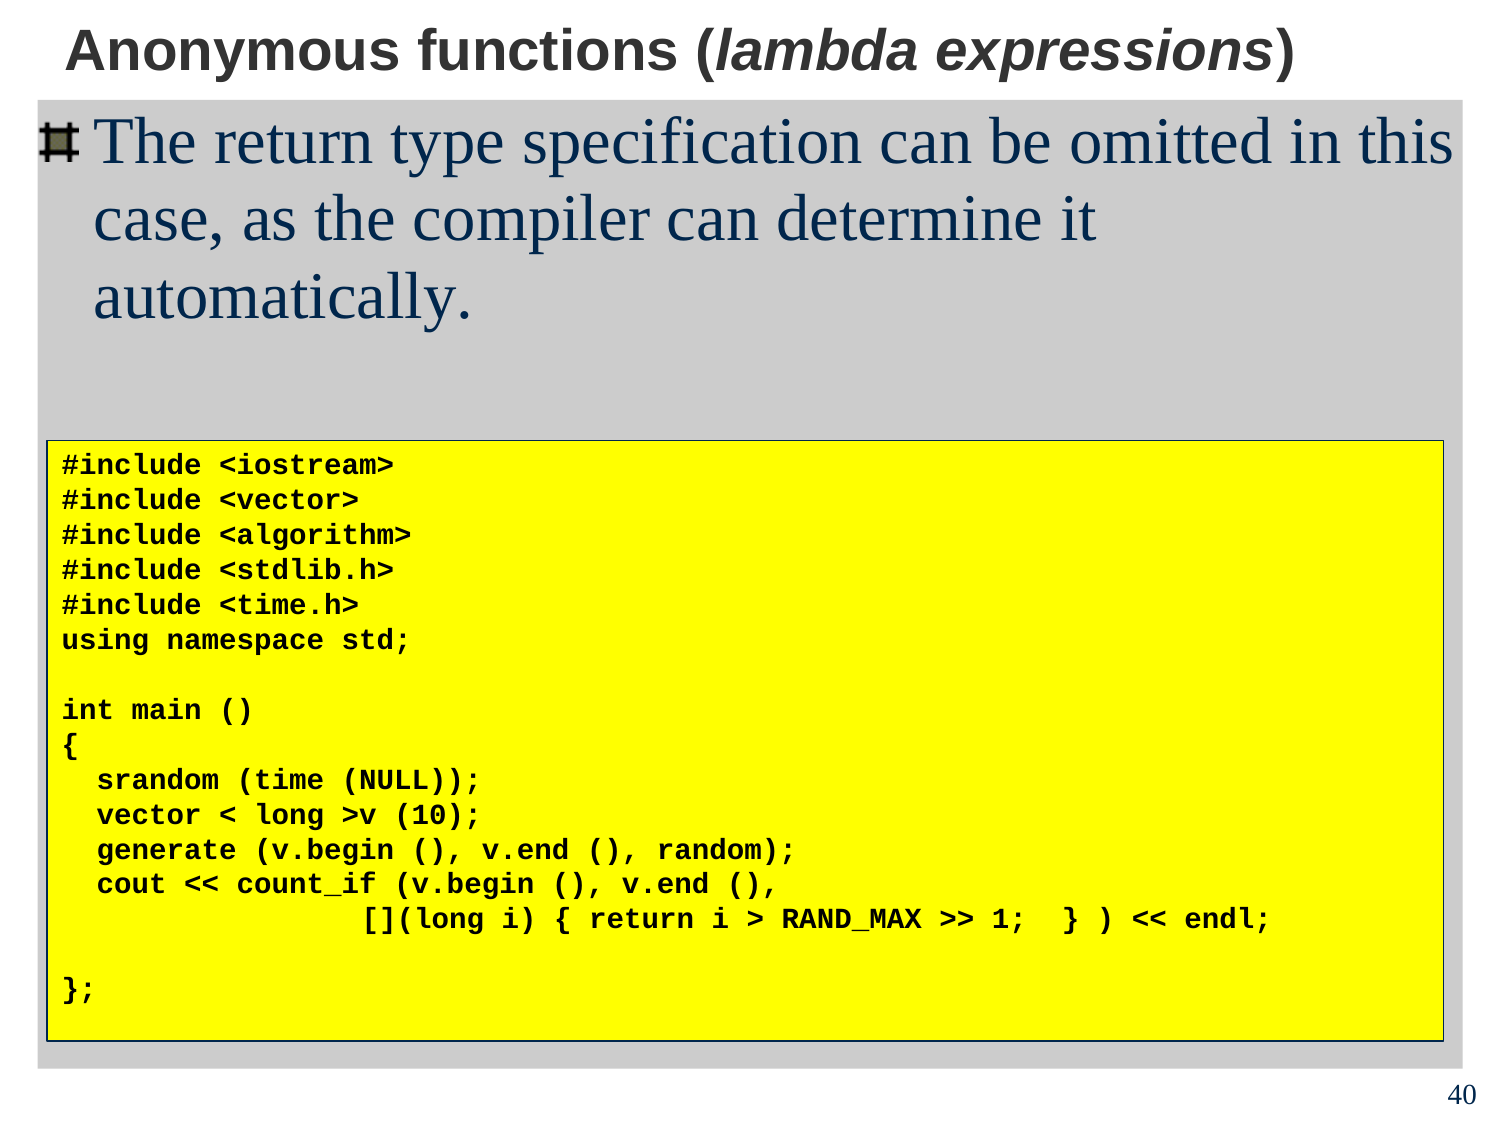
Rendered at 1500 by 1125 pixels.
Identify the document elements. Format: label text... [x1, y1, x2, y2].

list The return type specification can be omitted in this case, as the compiler can determine it automatically. [37, 99, 1463, 1069]
text_box #include <iostream> #include <vector> #include <algorithm> #include <stdlib.h> #include <time.h> using namespace std; int main () { srandom (time (NULL)); vector < long >v (10); generate (v.begin (), v.end (), random); cout << count_if (v.begin (), v.end (), [](long i) { return i > RAND_MAX >> 1; } ) << endl; }; [46, 440, 1444, 1097]
title Anonymous functions (lambda expressions) [50, 0, 1450, 91]
